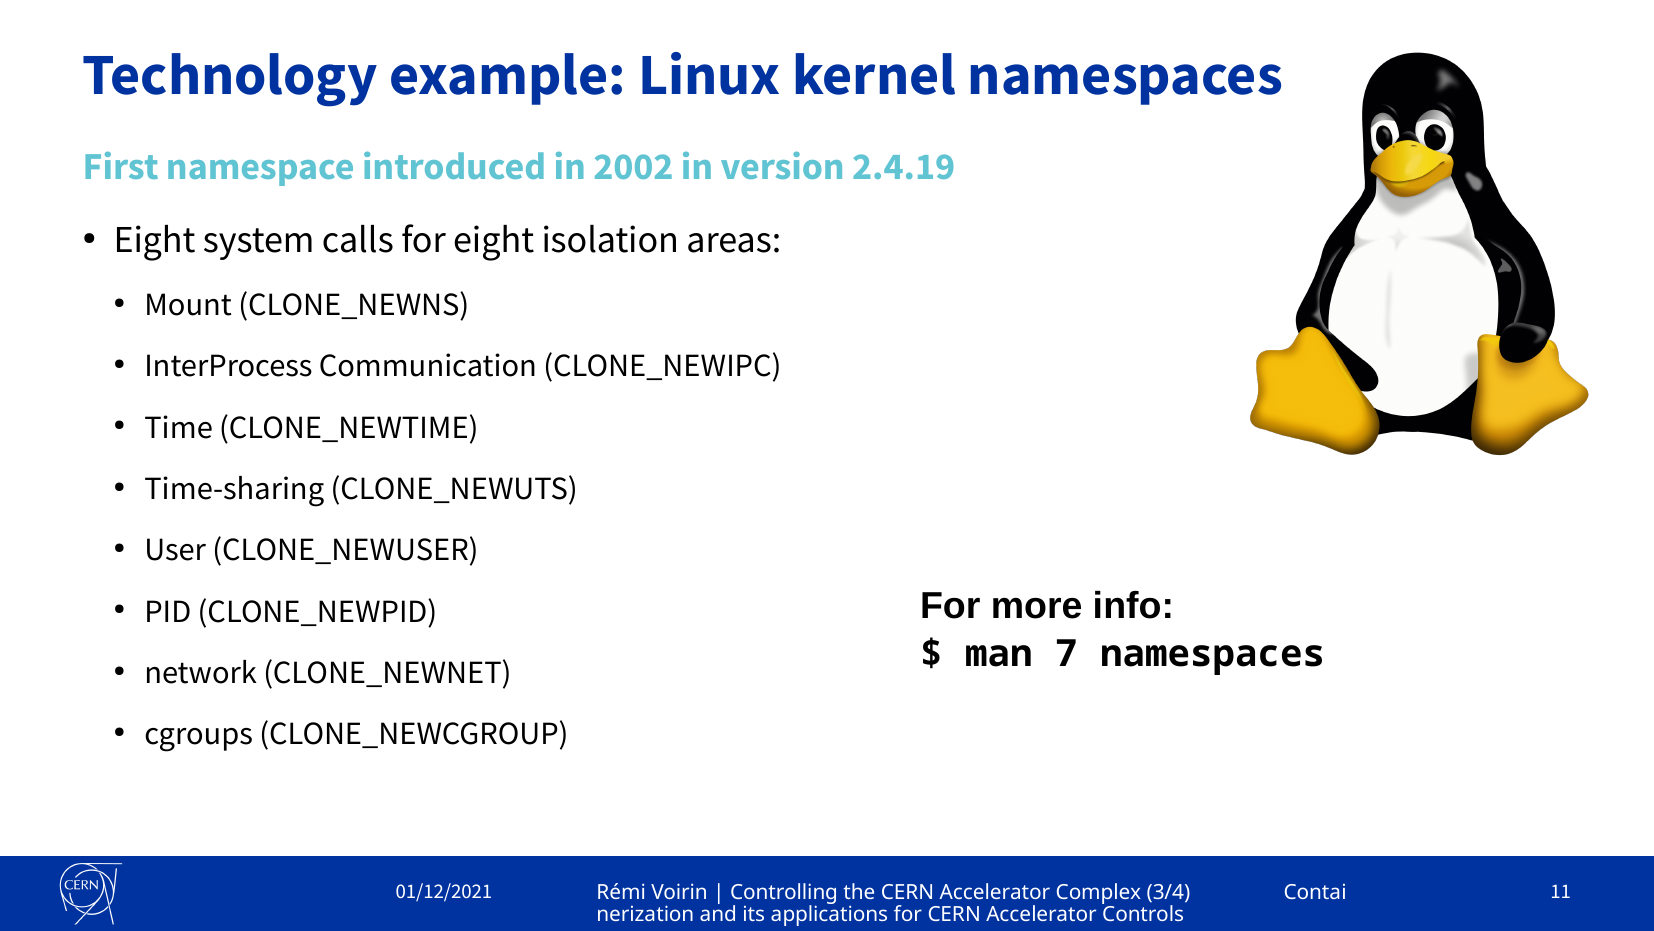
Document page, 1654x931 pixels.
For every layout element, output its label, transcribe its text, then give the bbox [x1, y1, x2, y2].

text_box For more info: $ man 7 namespaces [905, 577, 1453, 697]
picture [56, 859, 127, 928]
list First namespace introduced in 2002 in version 2.4.19 Eight system calls for eight isolation areas: Mount (CLONE_NEWNS) InterProcess Communication (CLONE_NEWIPC) Time (CLONE_NEWTIME) Time-sharing (CLONE_NEWUTS) User (CLONE_NEWUSER) PID (CLONE_NEWPID) network (CLONE_NEWNET) cgroups (CLONE_NEWCGROUP) [82, 141, 1536, 758]
title Technology example: Linux kernel namespaces [82, 37, 1227, 141]
picture [1227, 26, 1607, 473]
